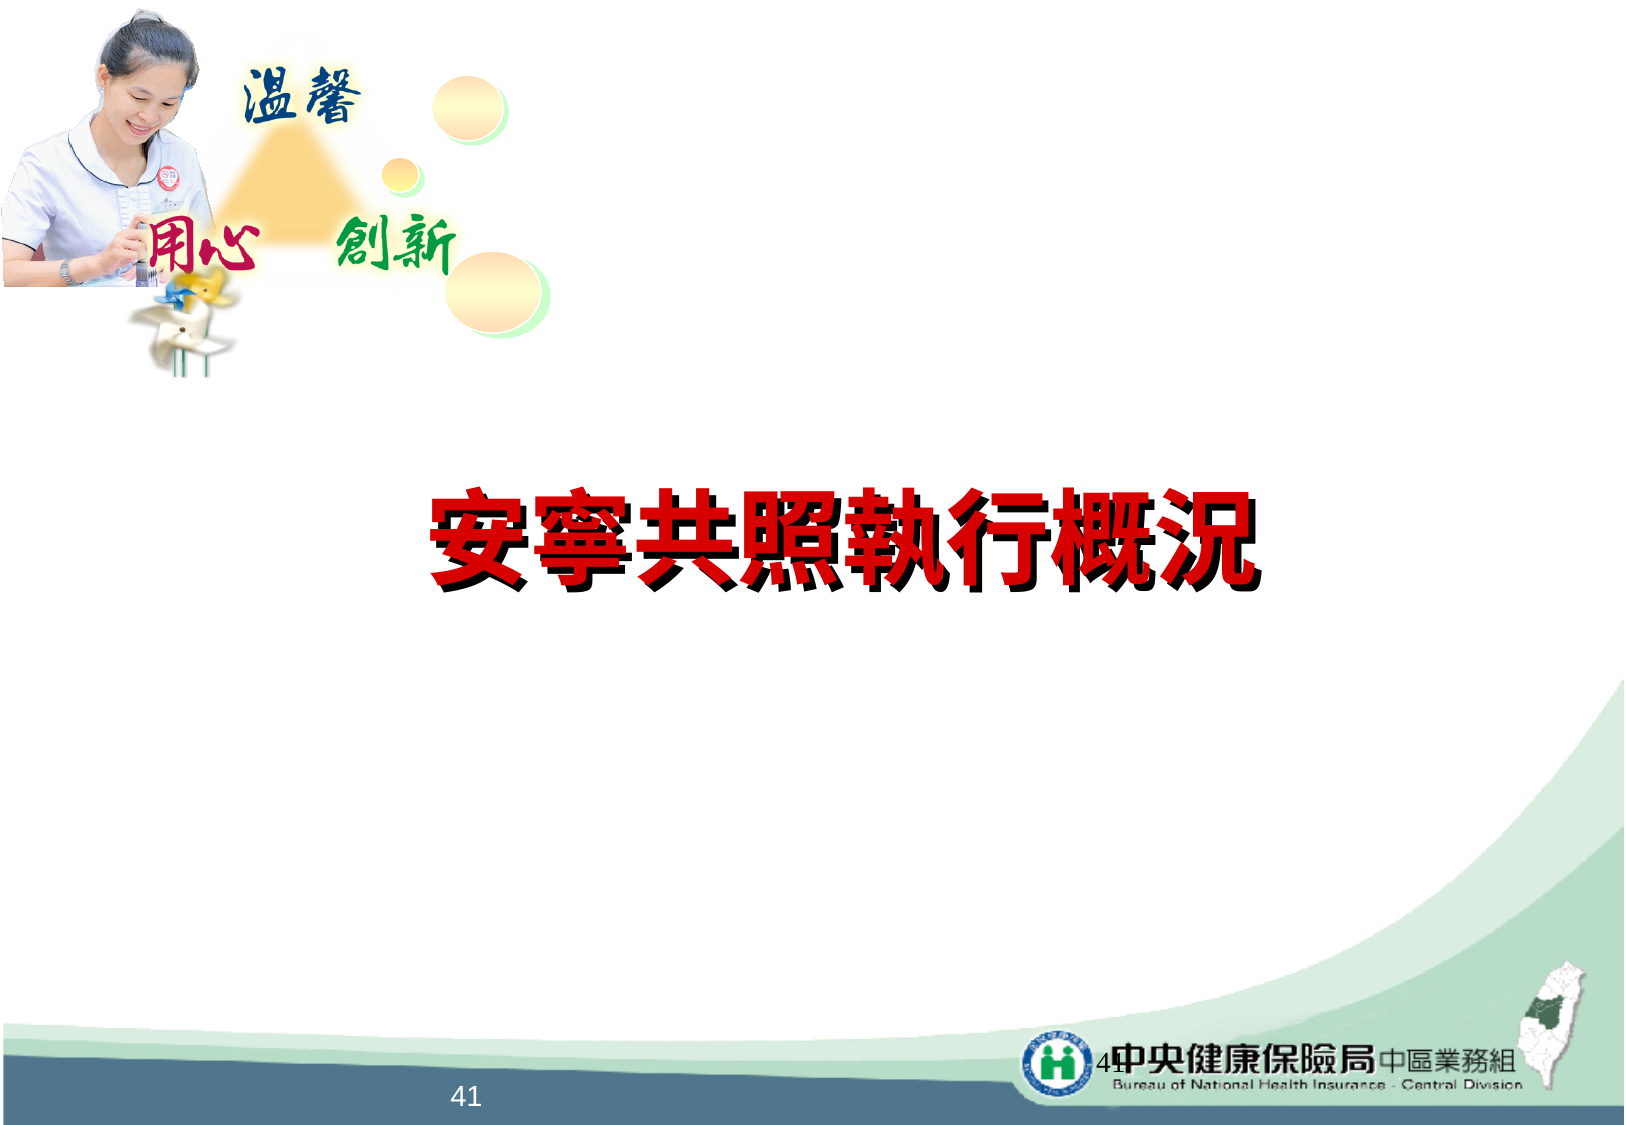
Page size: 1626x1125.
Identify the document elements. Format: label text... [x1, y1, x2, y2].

title 安寧共照執行概況 [38, 304, 1625, 891]
text_box [1081, 1023, 1596, 1099]
text_box [435, 1065, 815, 1125]
